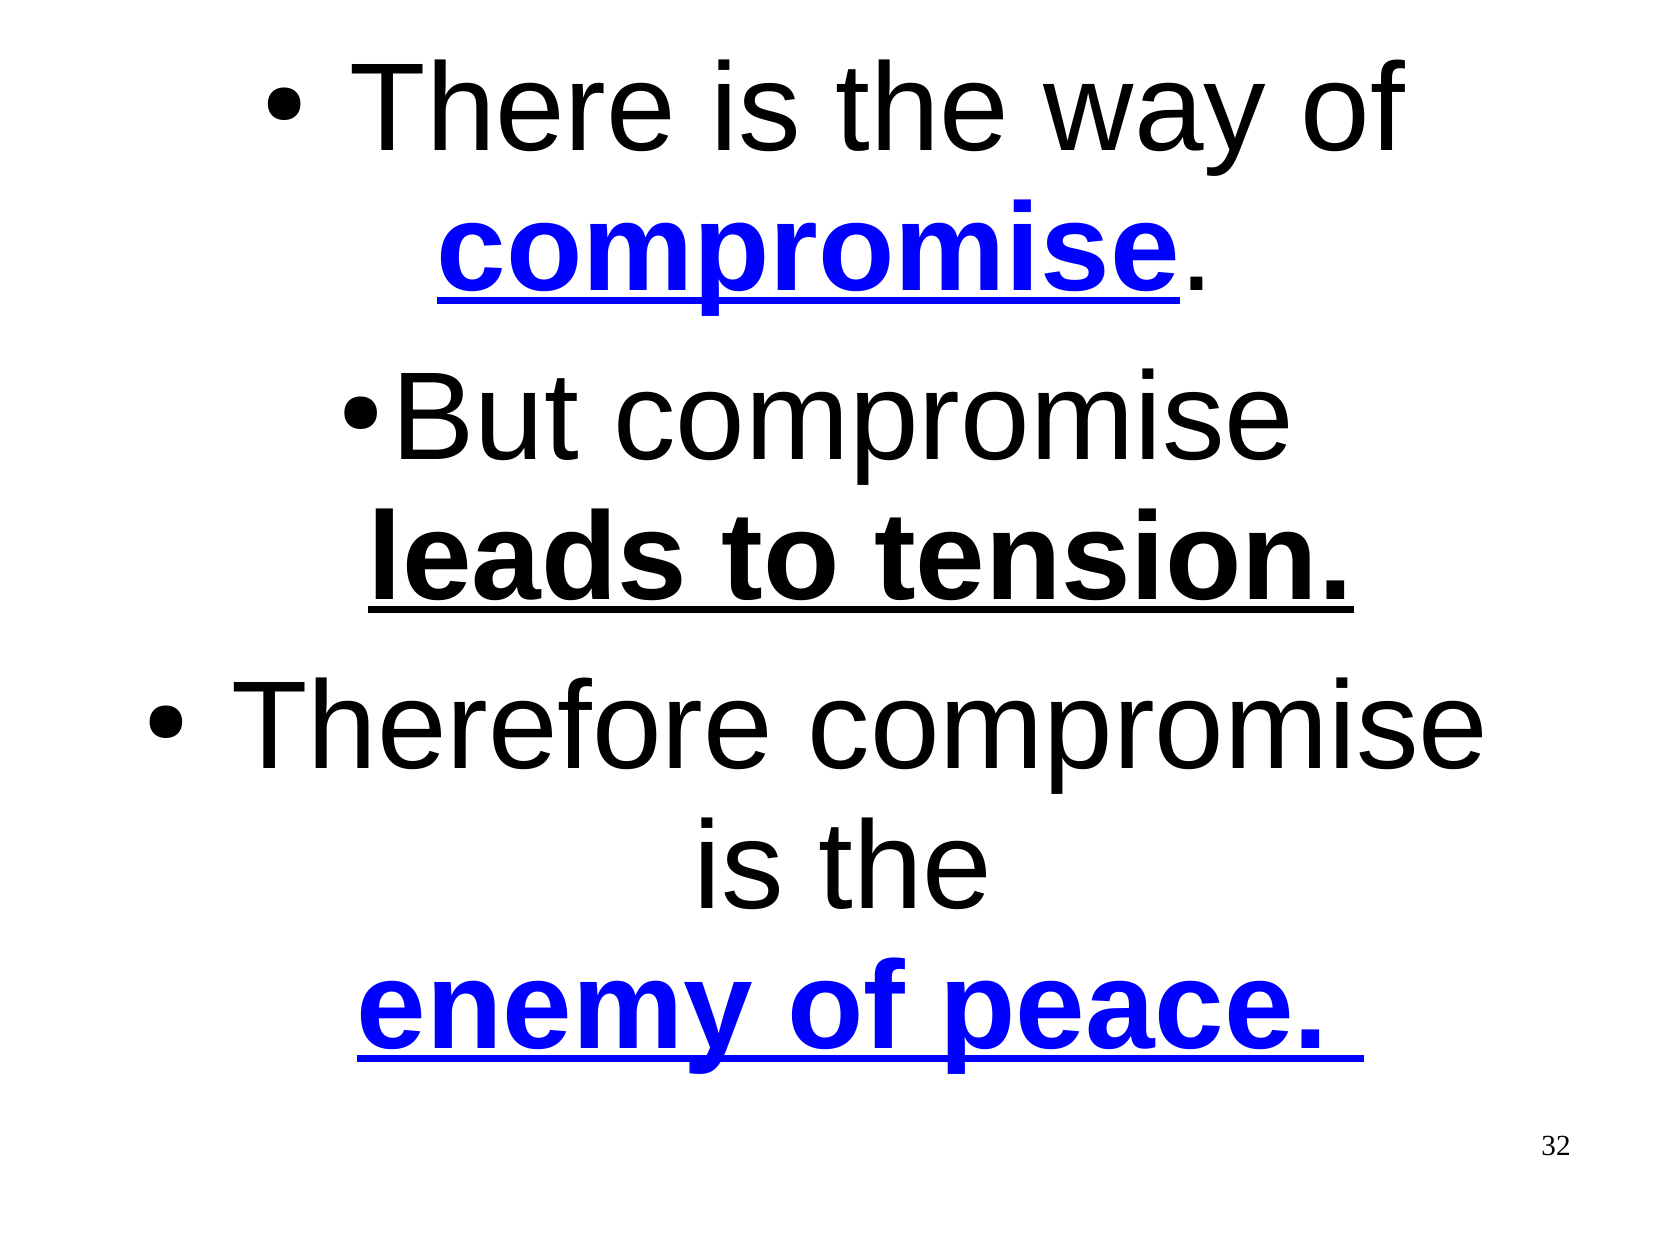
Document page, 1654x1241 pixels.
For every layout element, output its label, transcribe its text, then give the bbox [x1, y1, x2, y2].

list There is the way of compromise. But compromise leads to tension. Therefore compromise is the enemy of peace. [37, 37, 1613, 1238]
